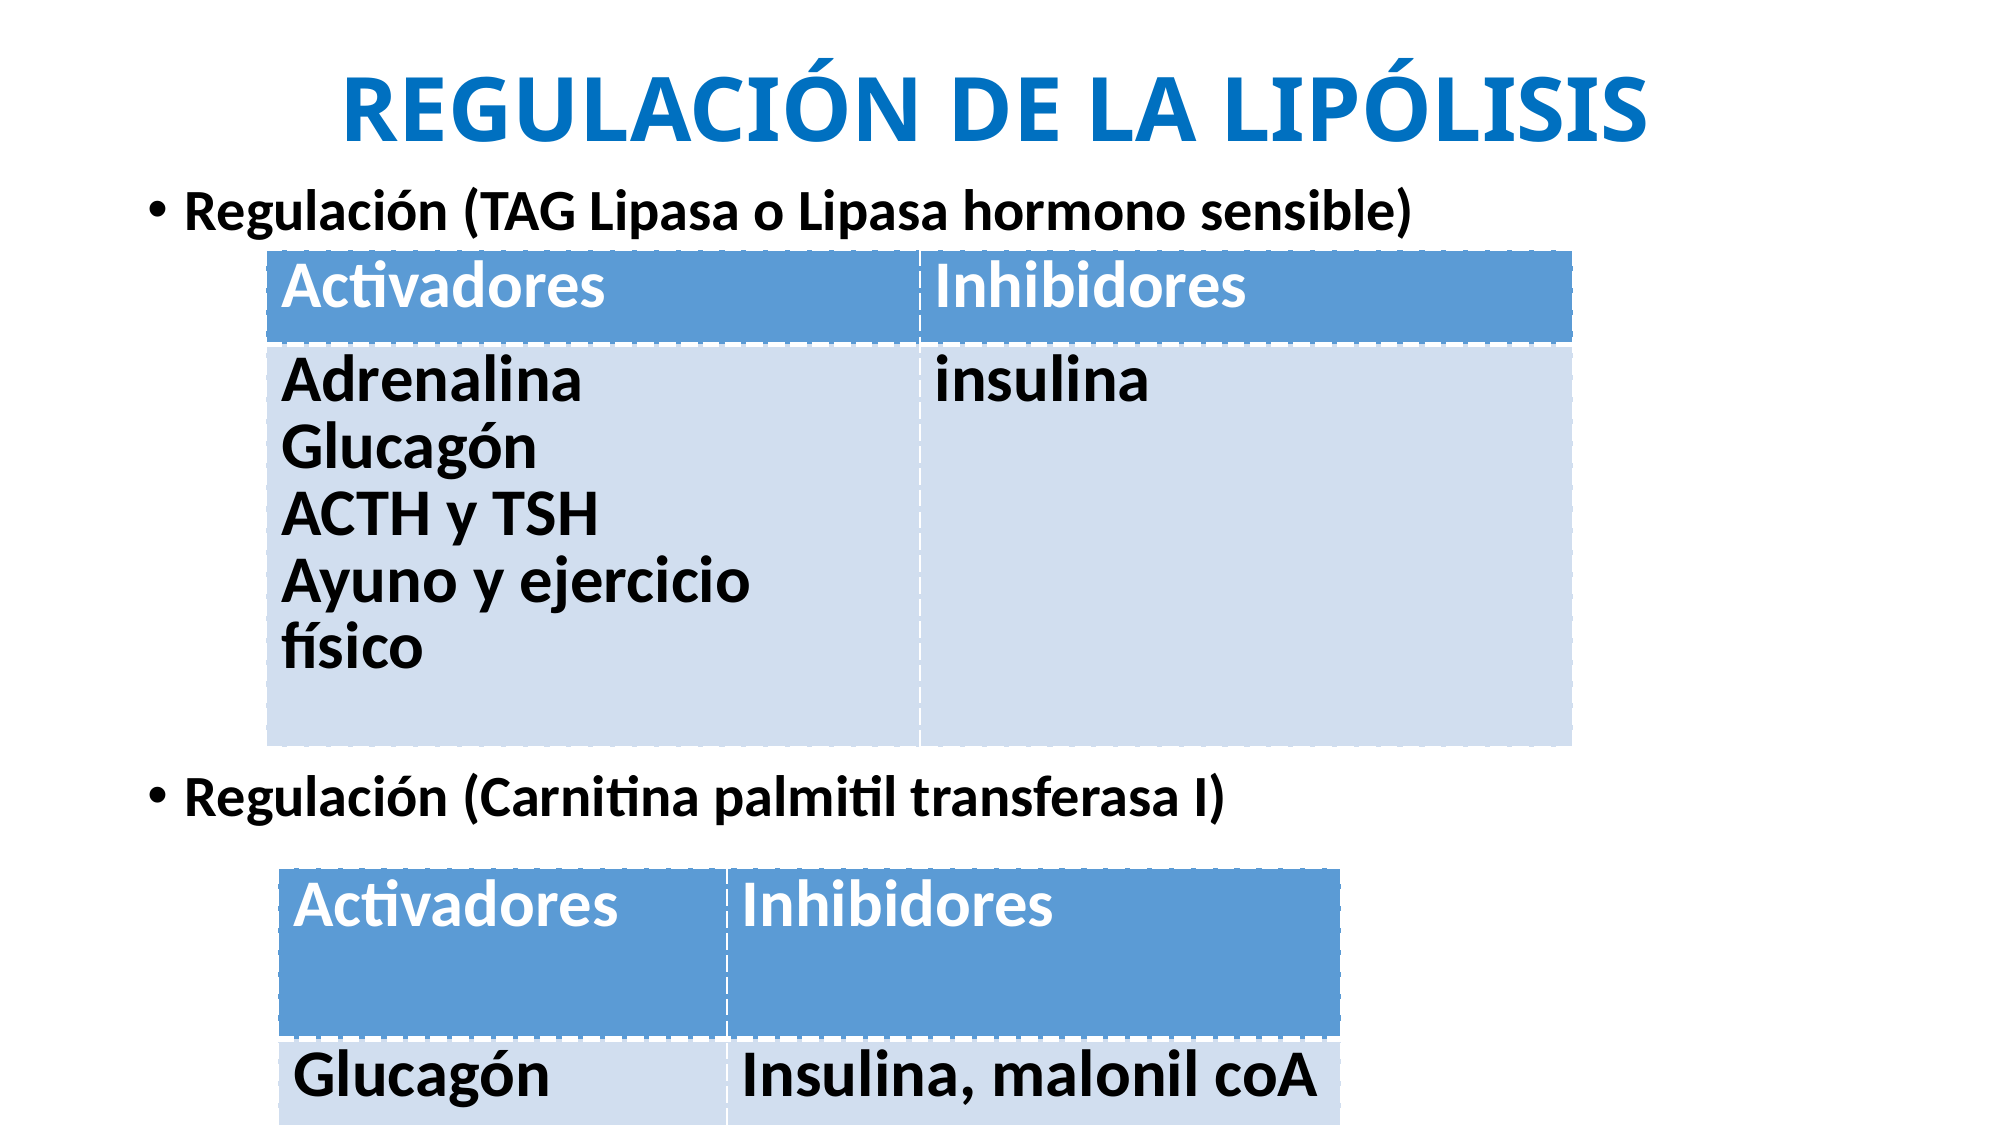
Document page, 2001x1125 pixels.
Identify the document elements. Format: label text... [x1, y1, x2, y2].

list Regulación (TAG Lipasa o Lipasa hormono sensible) Regulación (Carnitina palmitil transferasa I) [132, 172, 1907, 1035]
table_header Inhibidores [920, 250, 1573, 344]
table_header Inhibidores [727, 868, 1341, 1039]
table_cell insulina [920, 344, 1573, 747]
table_cell Insulina, malonil coA [727, 1039, 1341, 1125]
table_cell Adrenalina Glucagón ACTH y TSH Ayuno y ejercicio físico [266, 344, 920, 747]
table_cell Glucagón [278, 1039, 727, 1125]
title REGULACIÓN DE LA LIPÓLISIS [324, 19, 1675, 172]
table_header Activadores [278, 868, 727, 1039]
table_header Activadores [266, 250, 920, 344]
